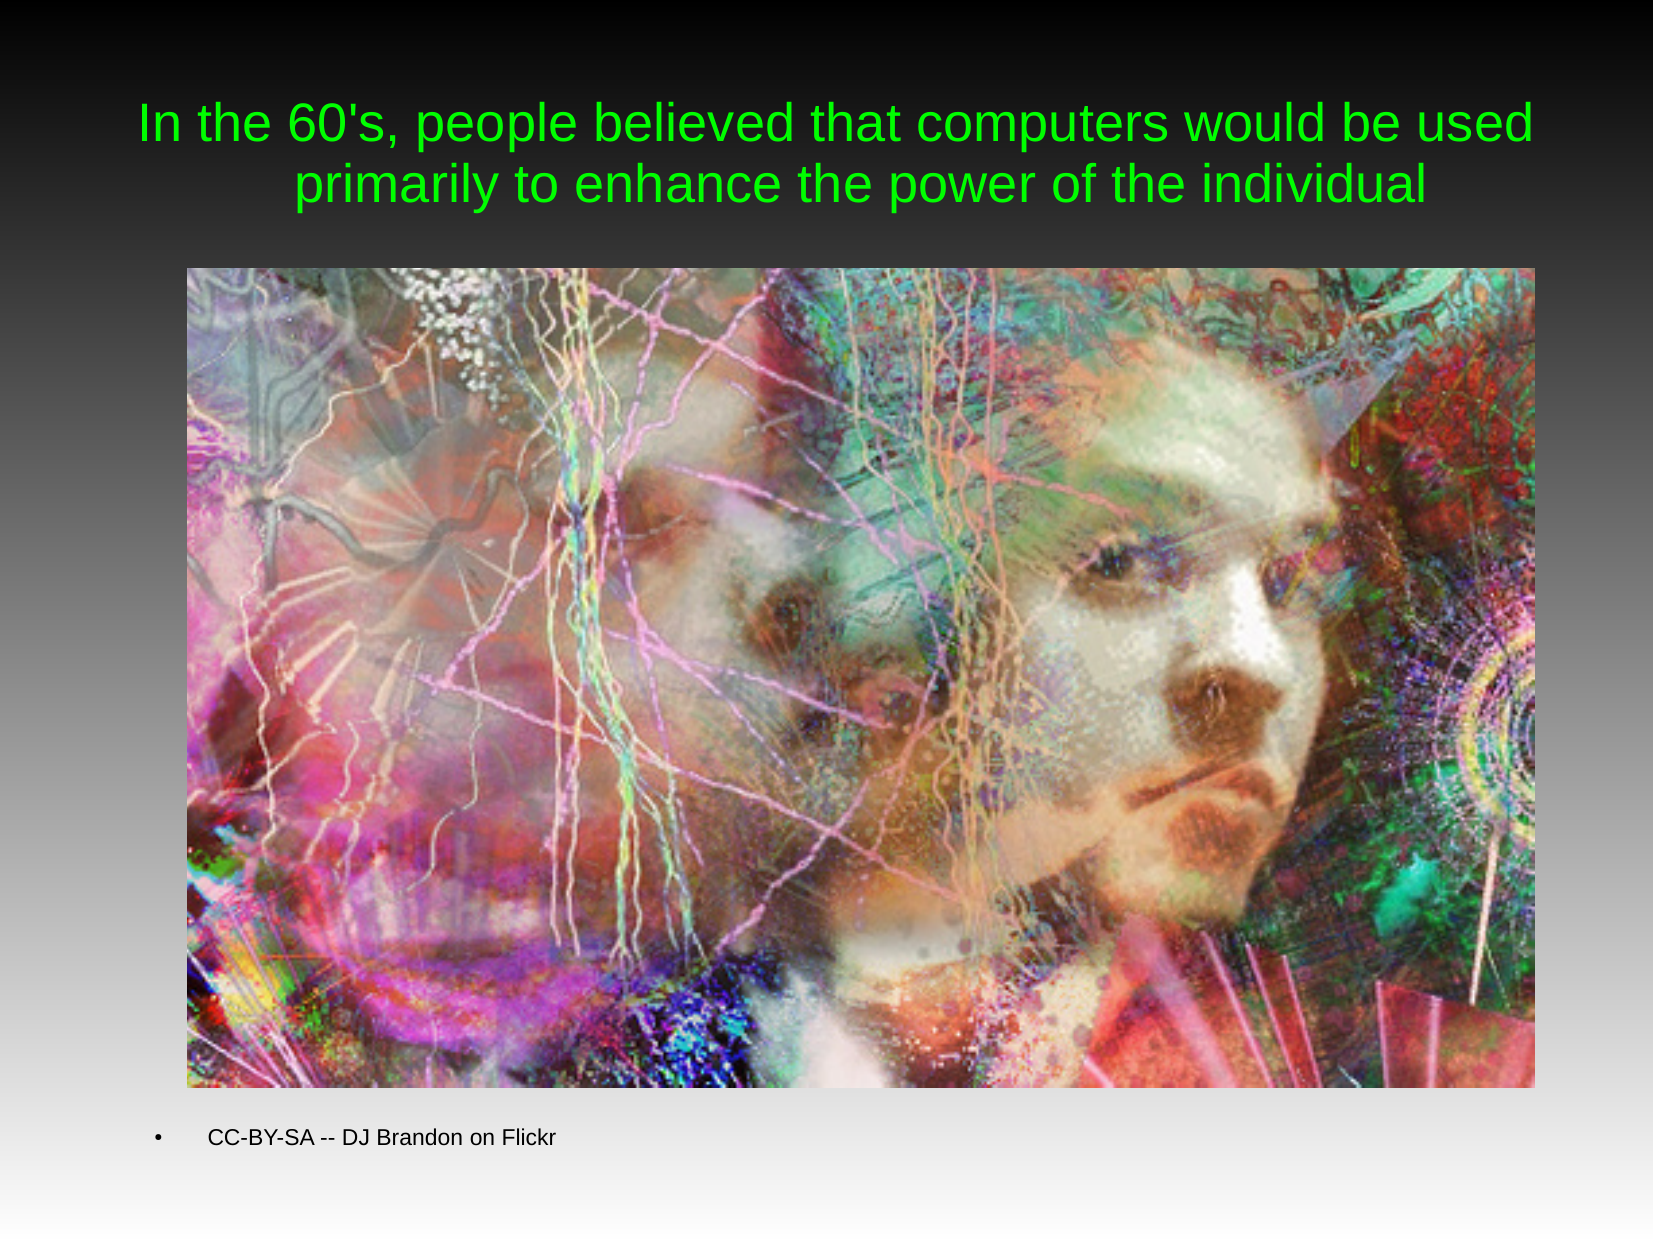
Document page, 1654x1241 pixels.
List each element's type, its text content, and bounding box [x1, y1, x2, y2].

list CC-BY-SA -- DJ Brandon on Flickr [136, 1125, 1201, 1201]
title In the 60's, people believed that computers would be used primarily to enhance the power of the individual [82, 49, 1571, 257]
picture [187, 268, 1535, 1088]
